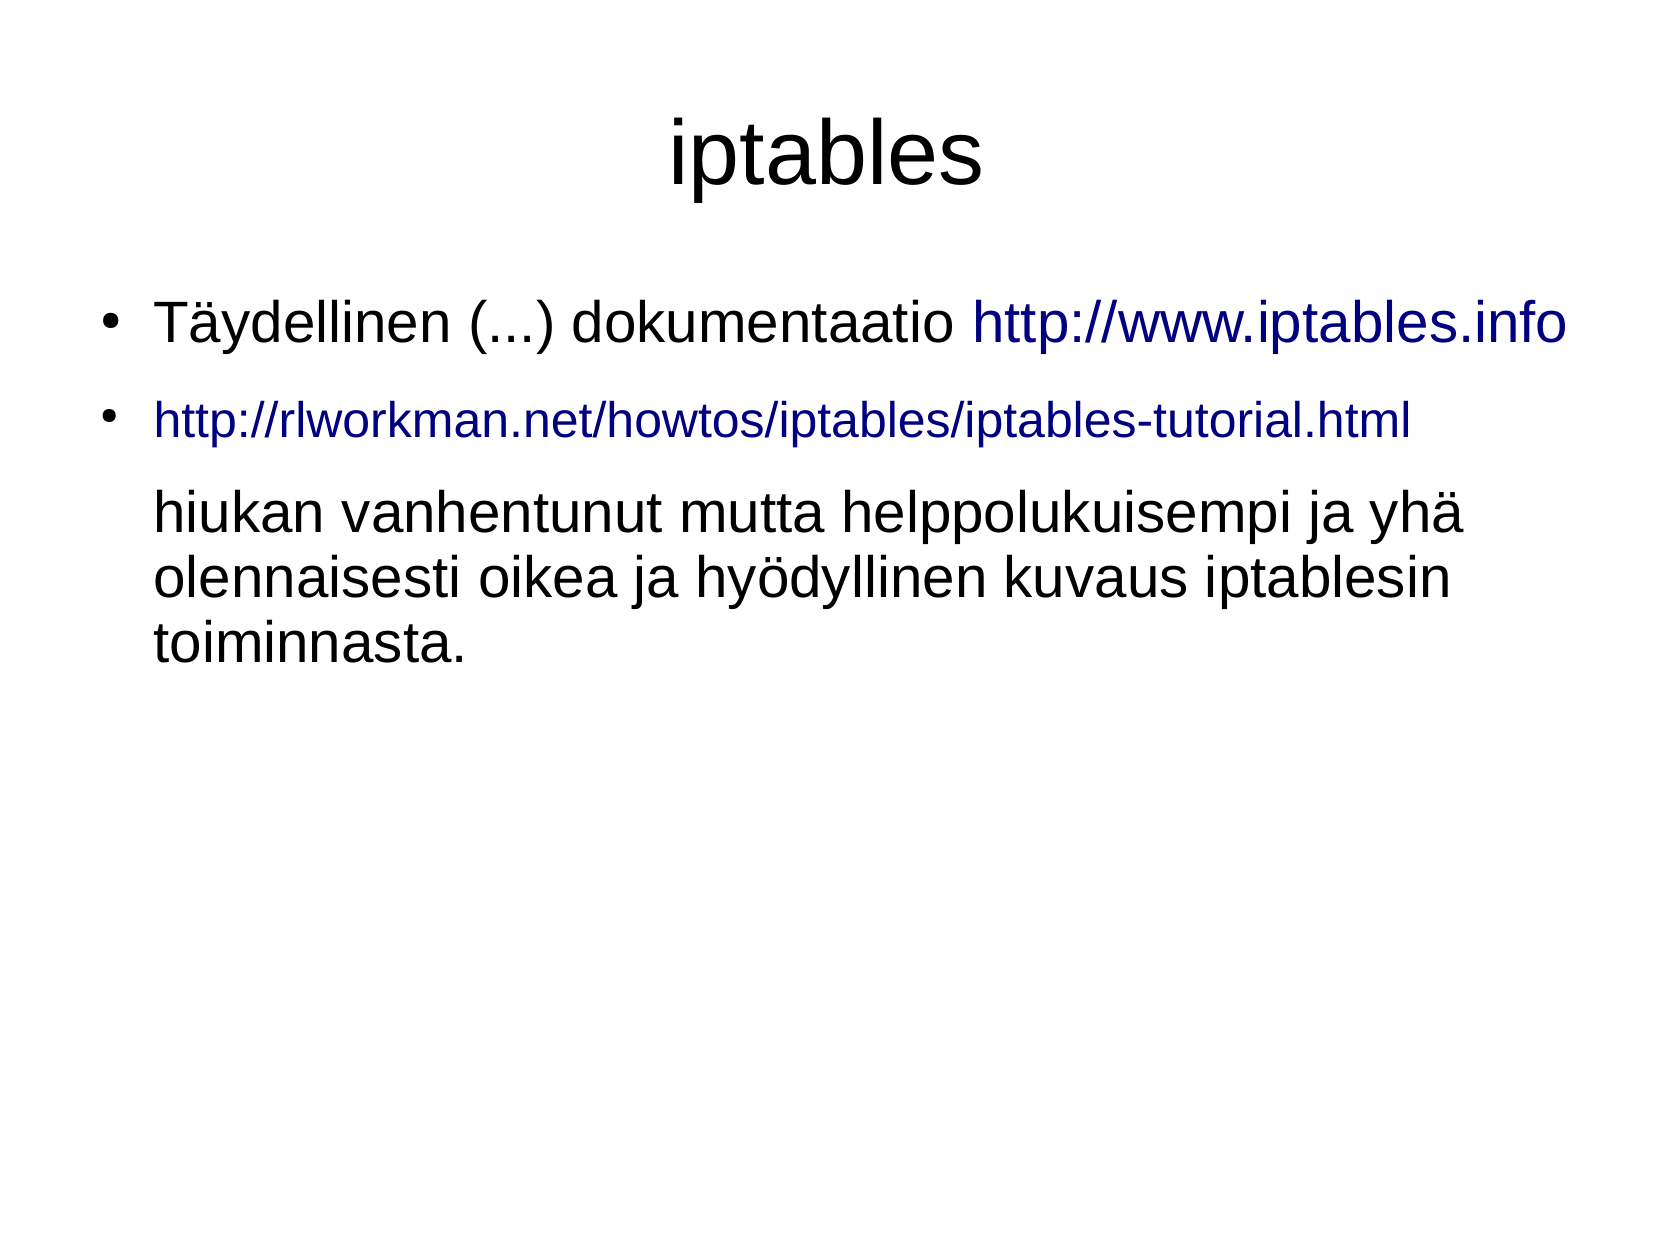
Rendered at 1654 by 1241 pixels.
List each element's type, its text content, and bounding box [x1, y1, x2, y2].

title iptables [82, 49, 1571, 257]
list Täydellinen (...) dokumentaatio http://www.iptables.info http://rlworkman.net/howtos/iptables/iptables-tutorial.html hiukan vanhentunut mutta helppolukuisempi ja yhä olennaisesti oikea ja hyödyllinen kuvaus iptablesin toiminnasta. [82, 290, 1571, 1010]
